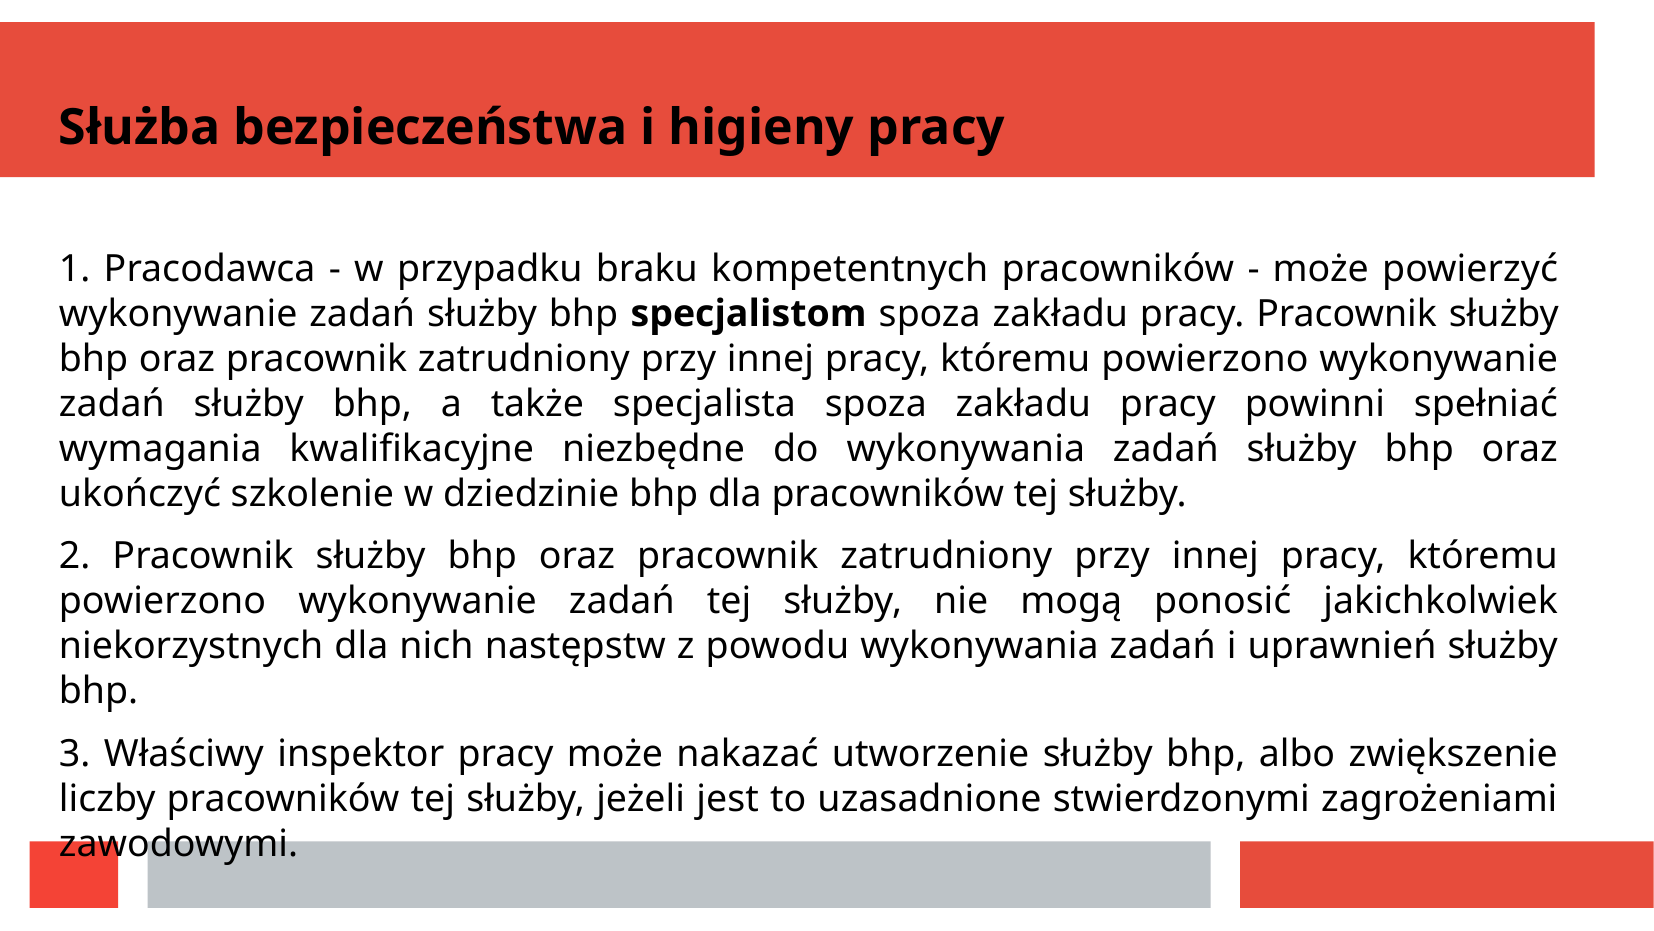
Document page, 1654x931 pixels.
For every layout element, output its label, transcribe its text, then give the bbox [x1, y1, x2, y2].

title Służba bezpieczeństwa i higieny pracy [59, 44, 1595, 156]
subtitle 1. Pracodawca - w przypadku braku kompetentnych pracowników - może powierzyć wykonywanie zadań służby bhp specjalistom spoza zakładu pracy. Pracownik służby bhp oraz pracownik zatrudniony przy innej pracy, któremu powierzono wykonywanie zadań służby bhp, a także specjalista spoza zakładu pracy powinni spełniać wymagania kwalifikacyjne niezbędne do wykonywania zadań służby bhp oraz ukończyć szkolenie w dziedzinie bhp dla pracowników tej służby. 2. Pracownik służby bhp oraz pracownik zatrudniony przy innej pracy, któremu powierzono wykonywanie zadań tej służby, nie mogą ponosić jakichkolwiek niekorzystnych dla nich następstw z powodu wykonywania zadań i uprawnień służby bhp. 3. Właściwy inspektor pracy może nakazać utworzenie służby bhp, albo zwiększenie liczby pracowników tej służby, jeżeli jest to uzasadnione stwierdzonymi zagrożeniami zawodowymi. [59, 243, 1565, 820]
